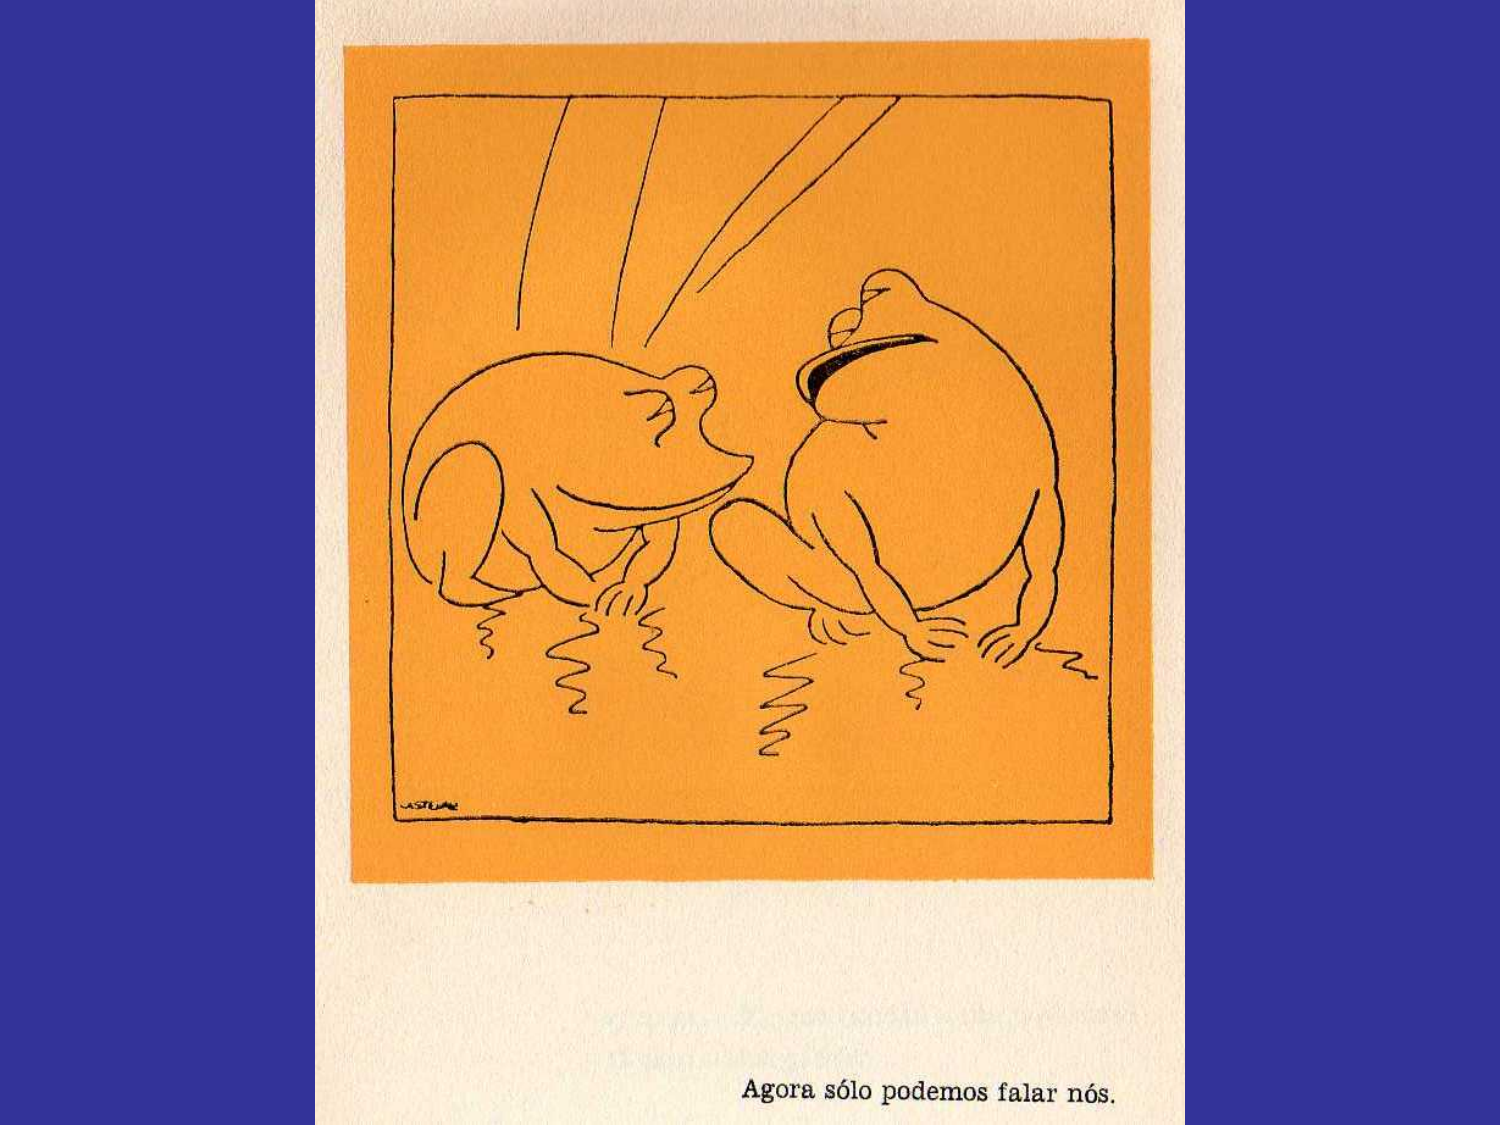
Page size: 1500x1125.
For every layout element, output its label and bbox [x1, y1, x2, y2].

picture [315, 0, 1185, 1125]
